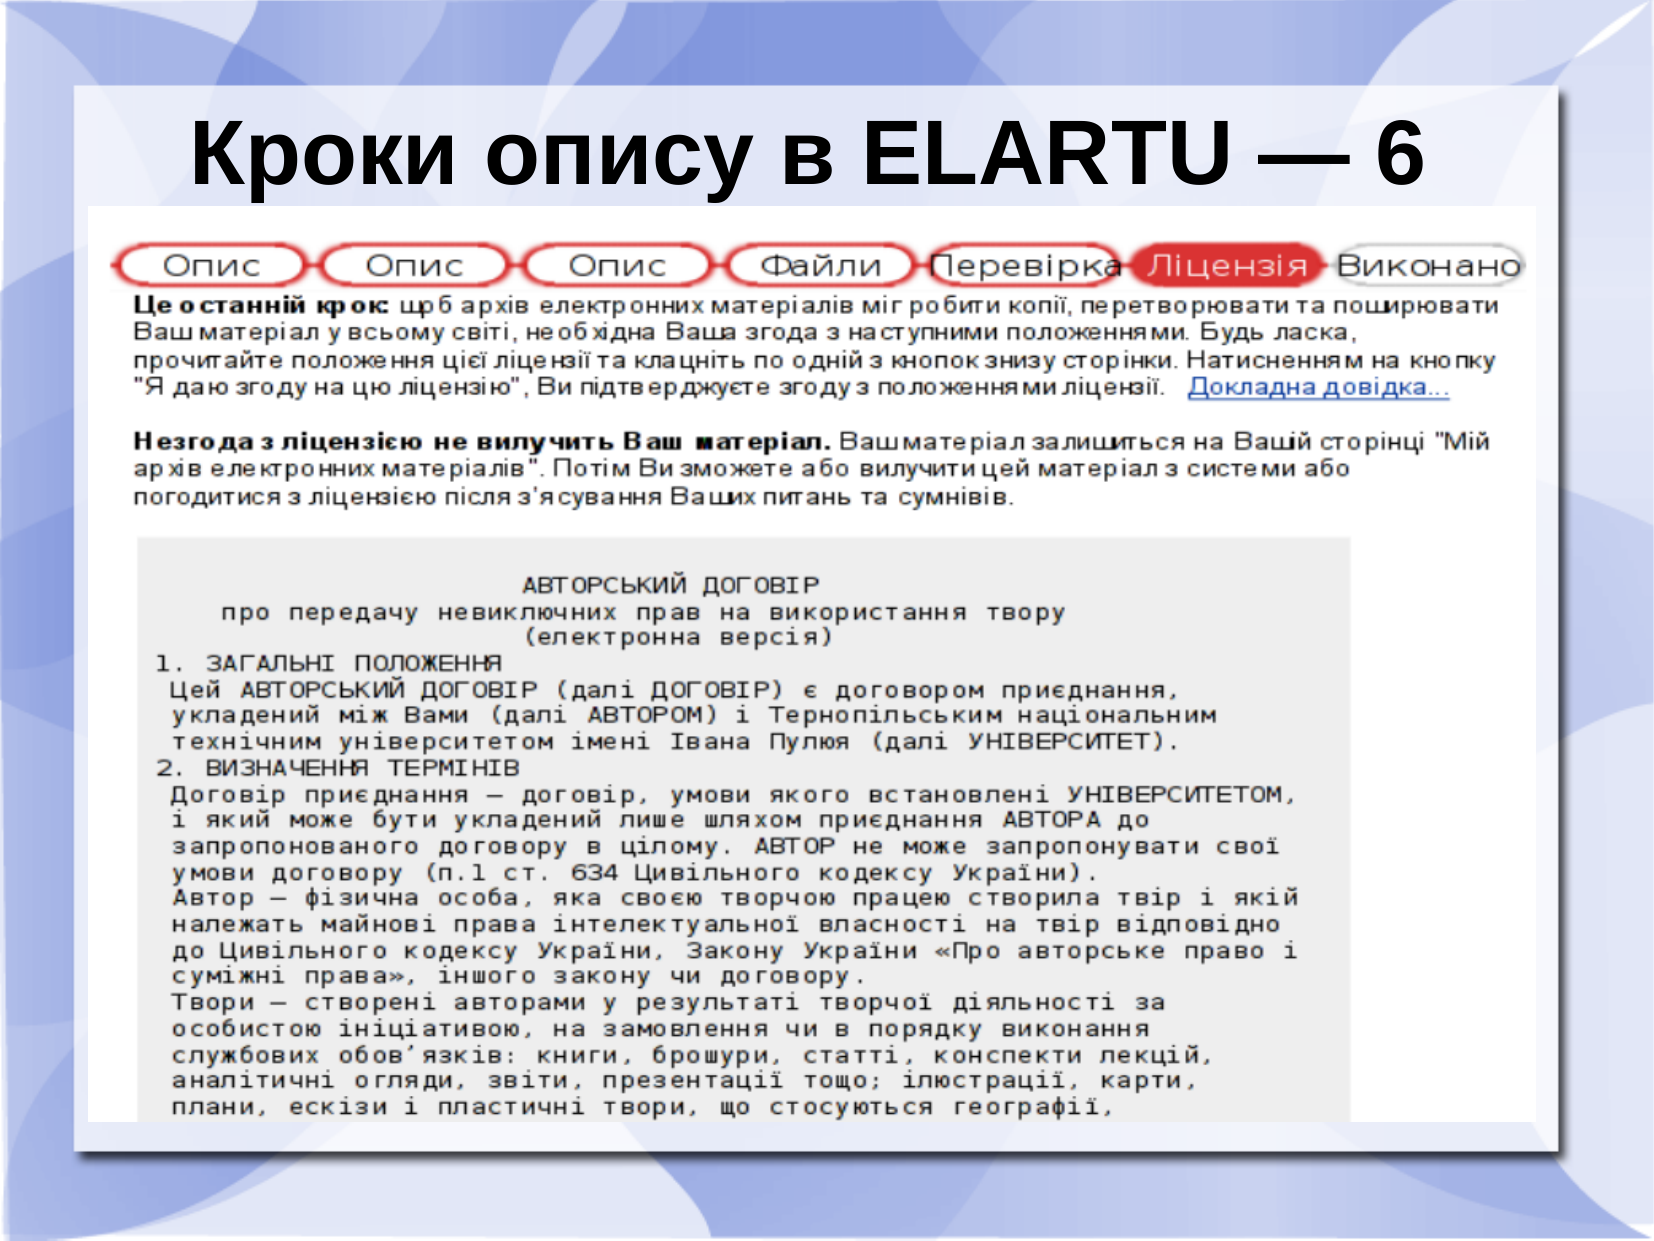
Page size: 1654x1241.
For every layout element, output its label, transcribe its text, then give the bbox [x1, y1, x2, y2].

picture [0, 0, 1654, 1241]
title Кроки опису в ELARTU — 6 [82, 56, 1536, 250]
list [129, 1123, 1489, 1227]
list [129, 163, 1489, 206]
